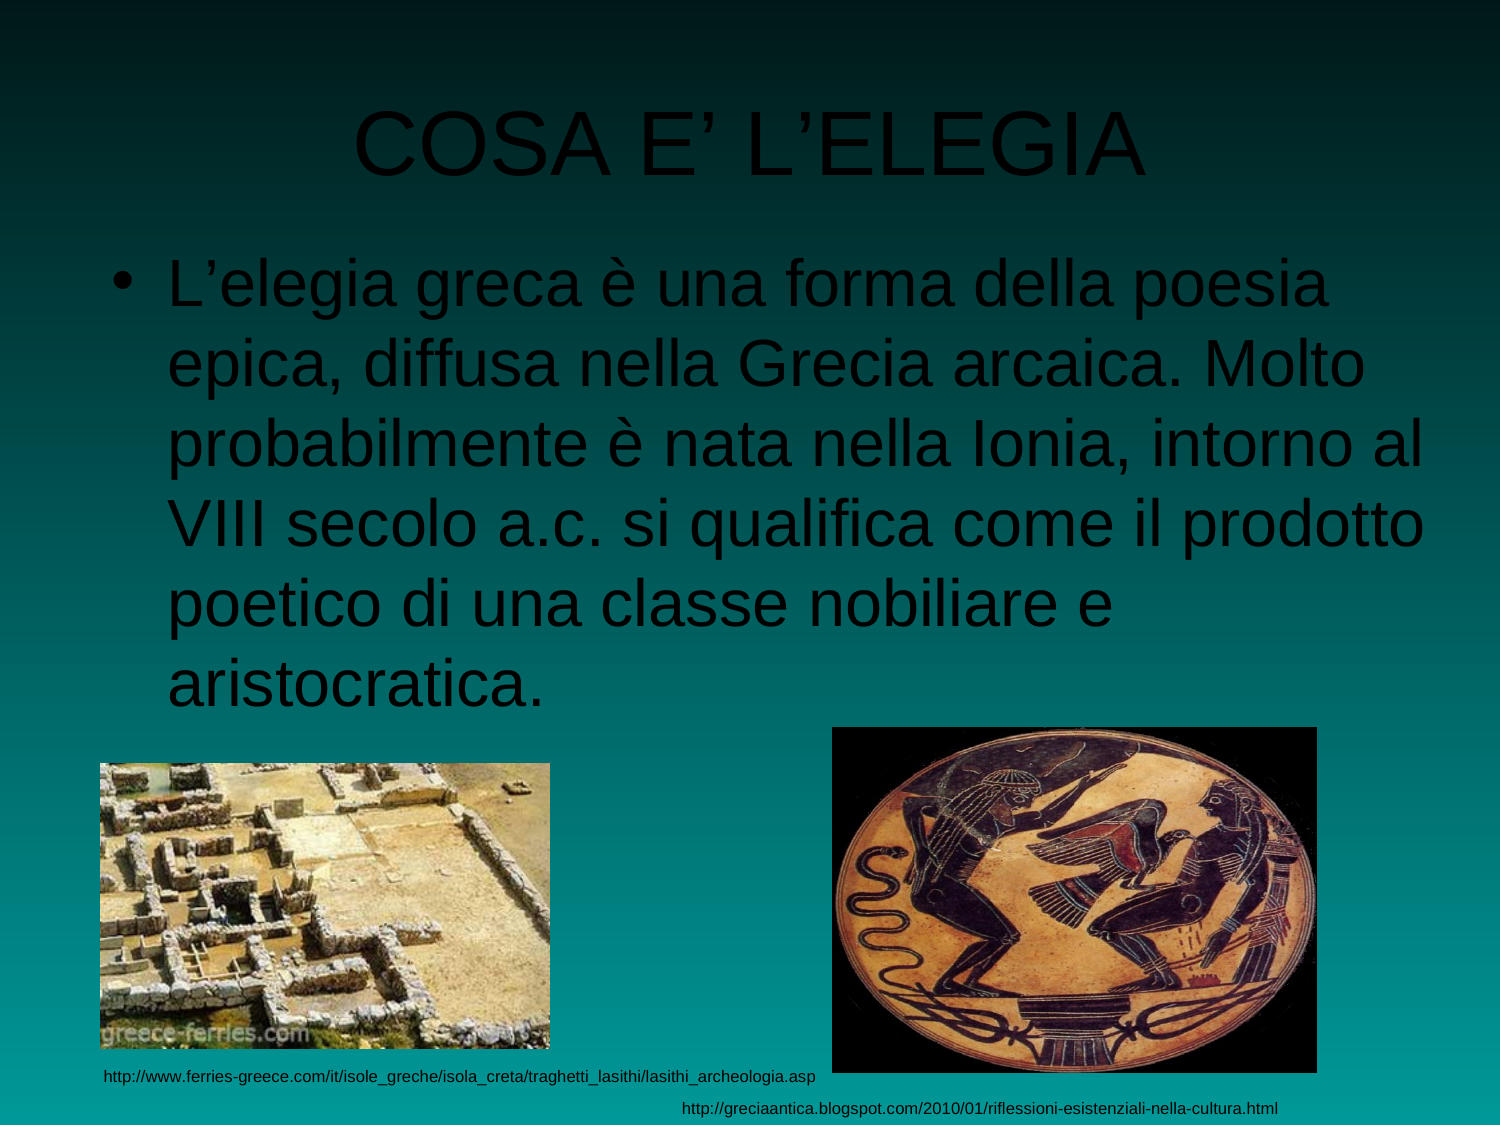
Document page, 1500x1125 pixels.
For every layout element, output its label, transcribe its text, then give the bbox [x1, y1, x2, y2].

picture [100, 763, 550, 1049]
list L’elegia greca è una forma della poesia epica, diffusa nella Grecia arcaica. Molto probabilmente è nata nella Ionia, intorno al VIII secolo a.c. si qualifica come il prodotto poetico di una classe nobiliare e aristocratica. [96, 231, 1447, 975]
picture [832, 727, 1317, 1073]
text_box http://greciaantica.blogspot.com/2010/01/riflessioni-esistenziali-nella-cultura.html [667, 1089, 1295, 1125]
title COSA E’ L’ELEGIA [75, 45, 1426, 233]
text_box http://www.ferries-greece.com/it/isole_greche/isola_creta/traghetti_lasithi/lasithi_archeologia.asp [88, 1058, 832, 1094]
